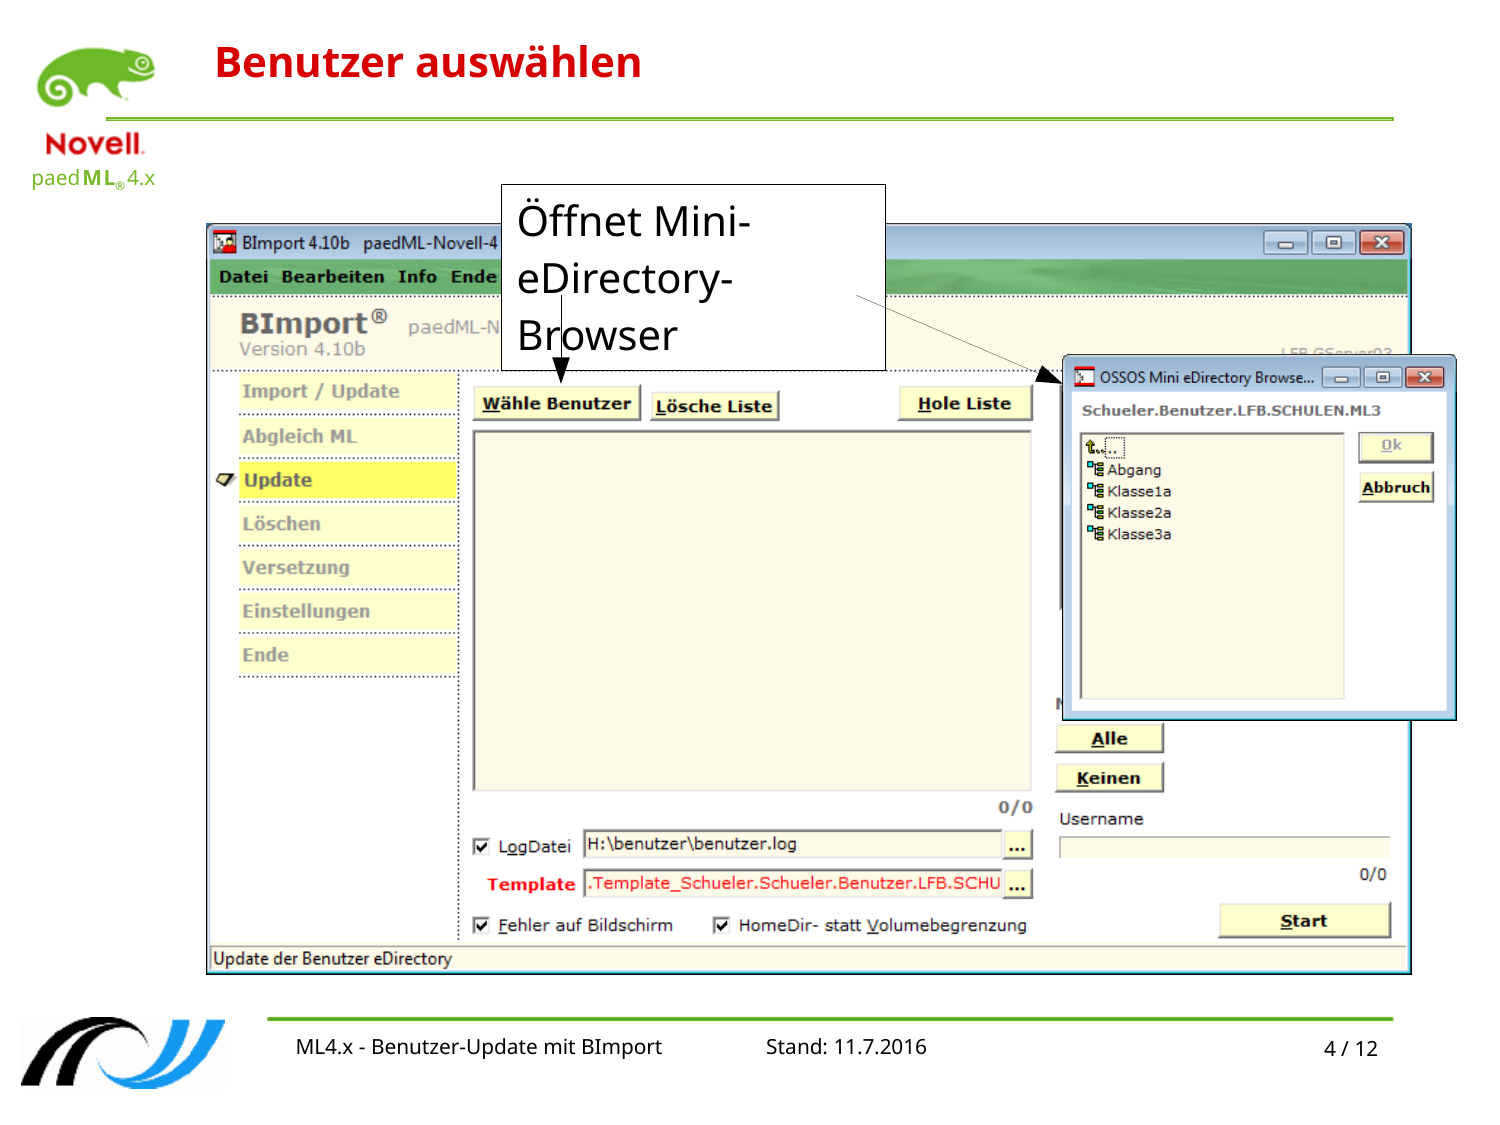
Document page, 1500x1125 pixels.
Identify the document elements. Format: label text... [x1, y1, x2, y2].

text_box Öffnet Mini-eDirectory-Browser [501, 184, 886, 300]
picture [206, 223, 1457, 975]
picture [21, 1017, 225, 1089]
picture [24, 32, 167, 175]
title Benutzer auswählen [214, 16, 1393, 108]
